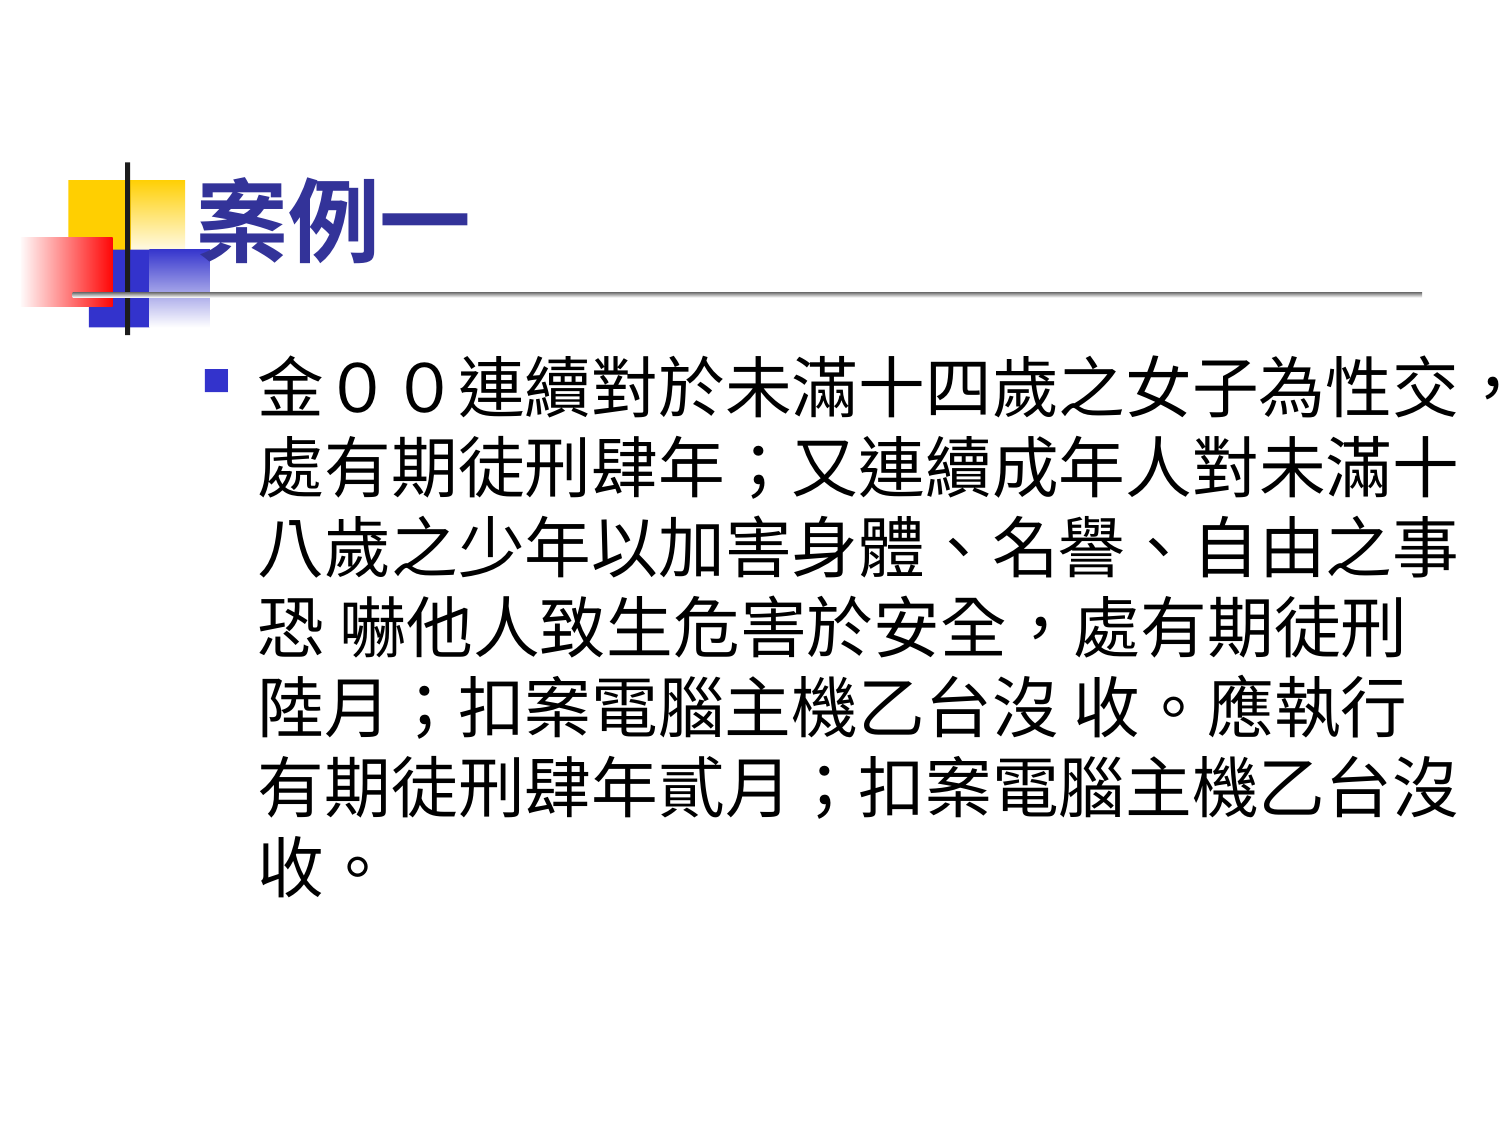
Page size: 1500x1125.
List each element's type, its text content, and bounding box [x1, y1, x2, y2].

title 案例一 [188, 101, 1468, 289]
list 金００連續對於未滿十四歲之女子為性交，處有期徒刑肆年；又連續成年人對未滿十八歲之少年以加害身體、名譽、自由之事恐 嚇他人致生危害於安全，處有期徒刑陸月；扣案電腦主機乙台沒 收。應執行有期徒刑肆年貳月；扣案電腦主機乙台沒收。 [193, 331, 1469, 1007]
